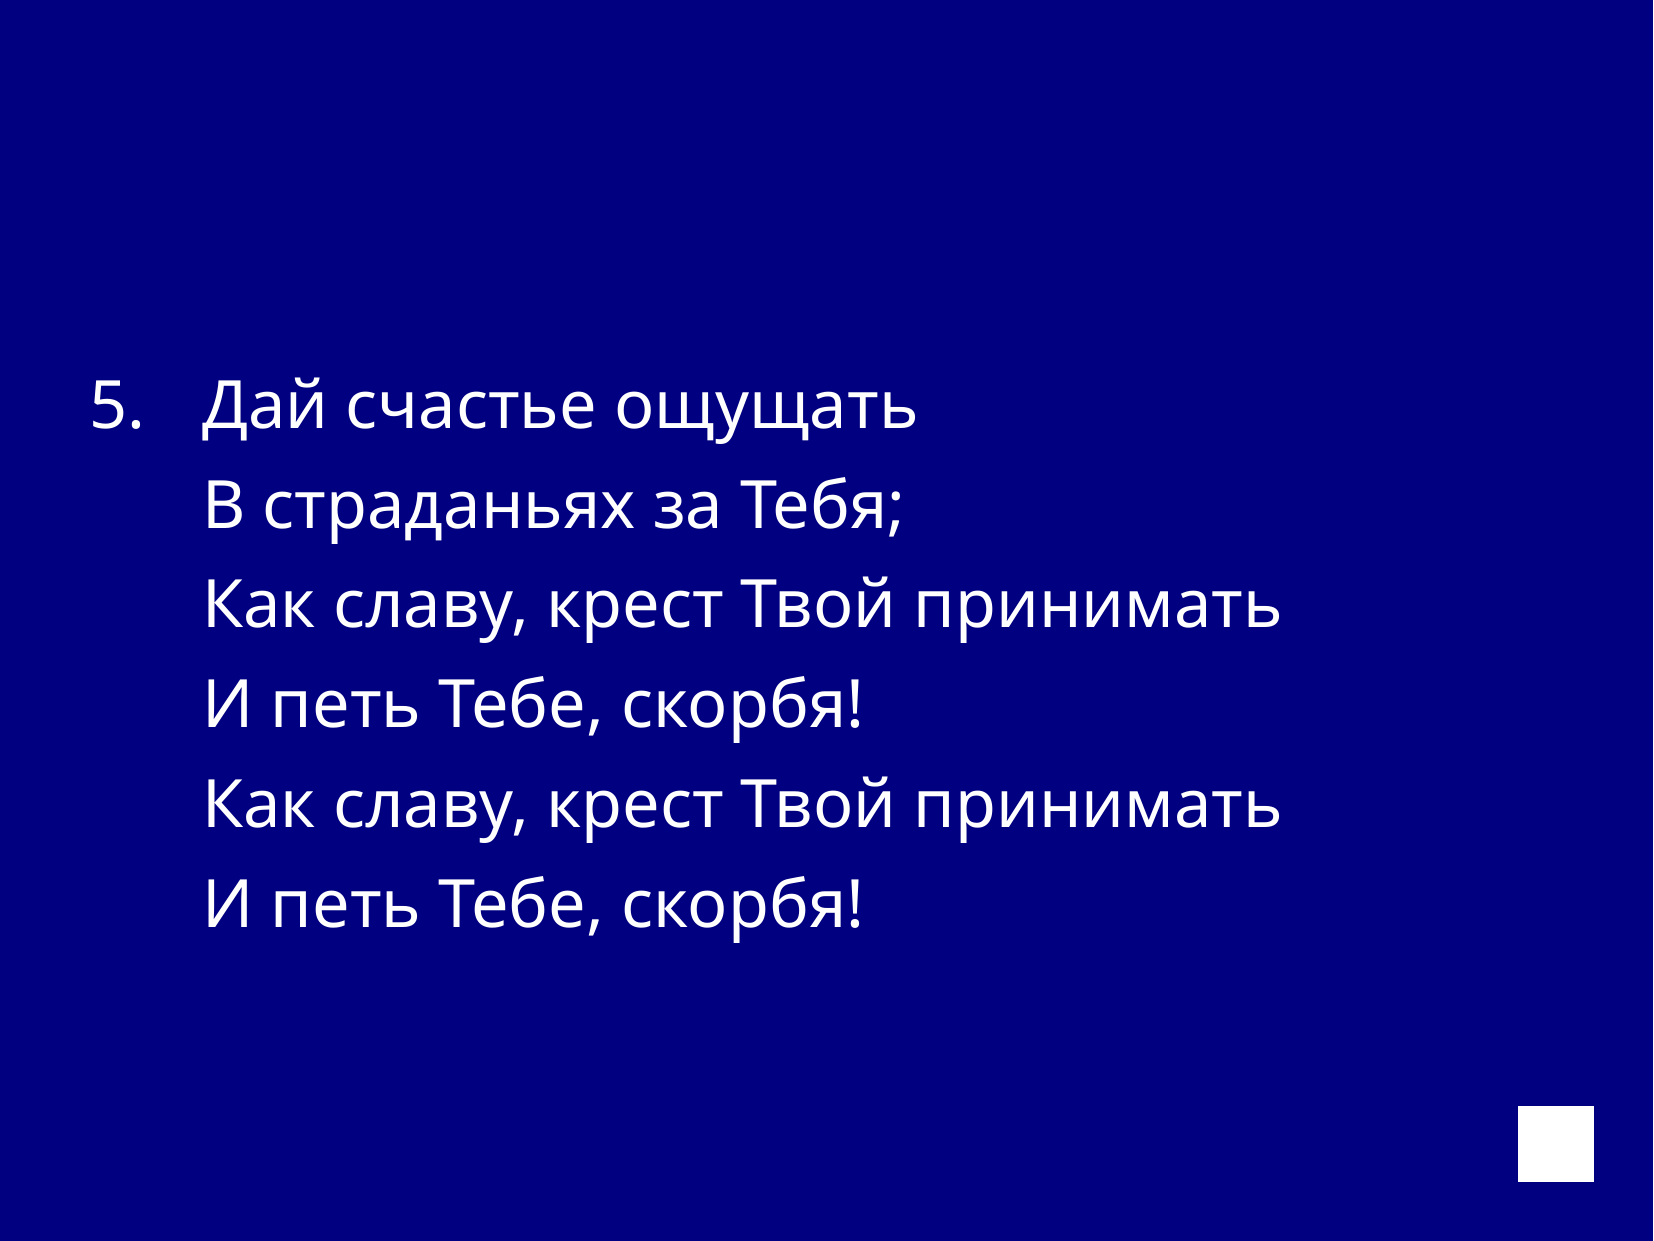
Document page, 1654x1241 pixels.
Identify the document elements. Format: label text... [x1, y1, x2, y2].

text_box [1518, 1106, 1594, 1182]
text_box 5. Дай счастье ощущать В страданьях за Тебя; Как славу, крест Твой принимать И петь Тебе, скорбя! Как славу, крест Твой принимать И петь Тебе, скорбя! [75, 150, 1576, 1163]
